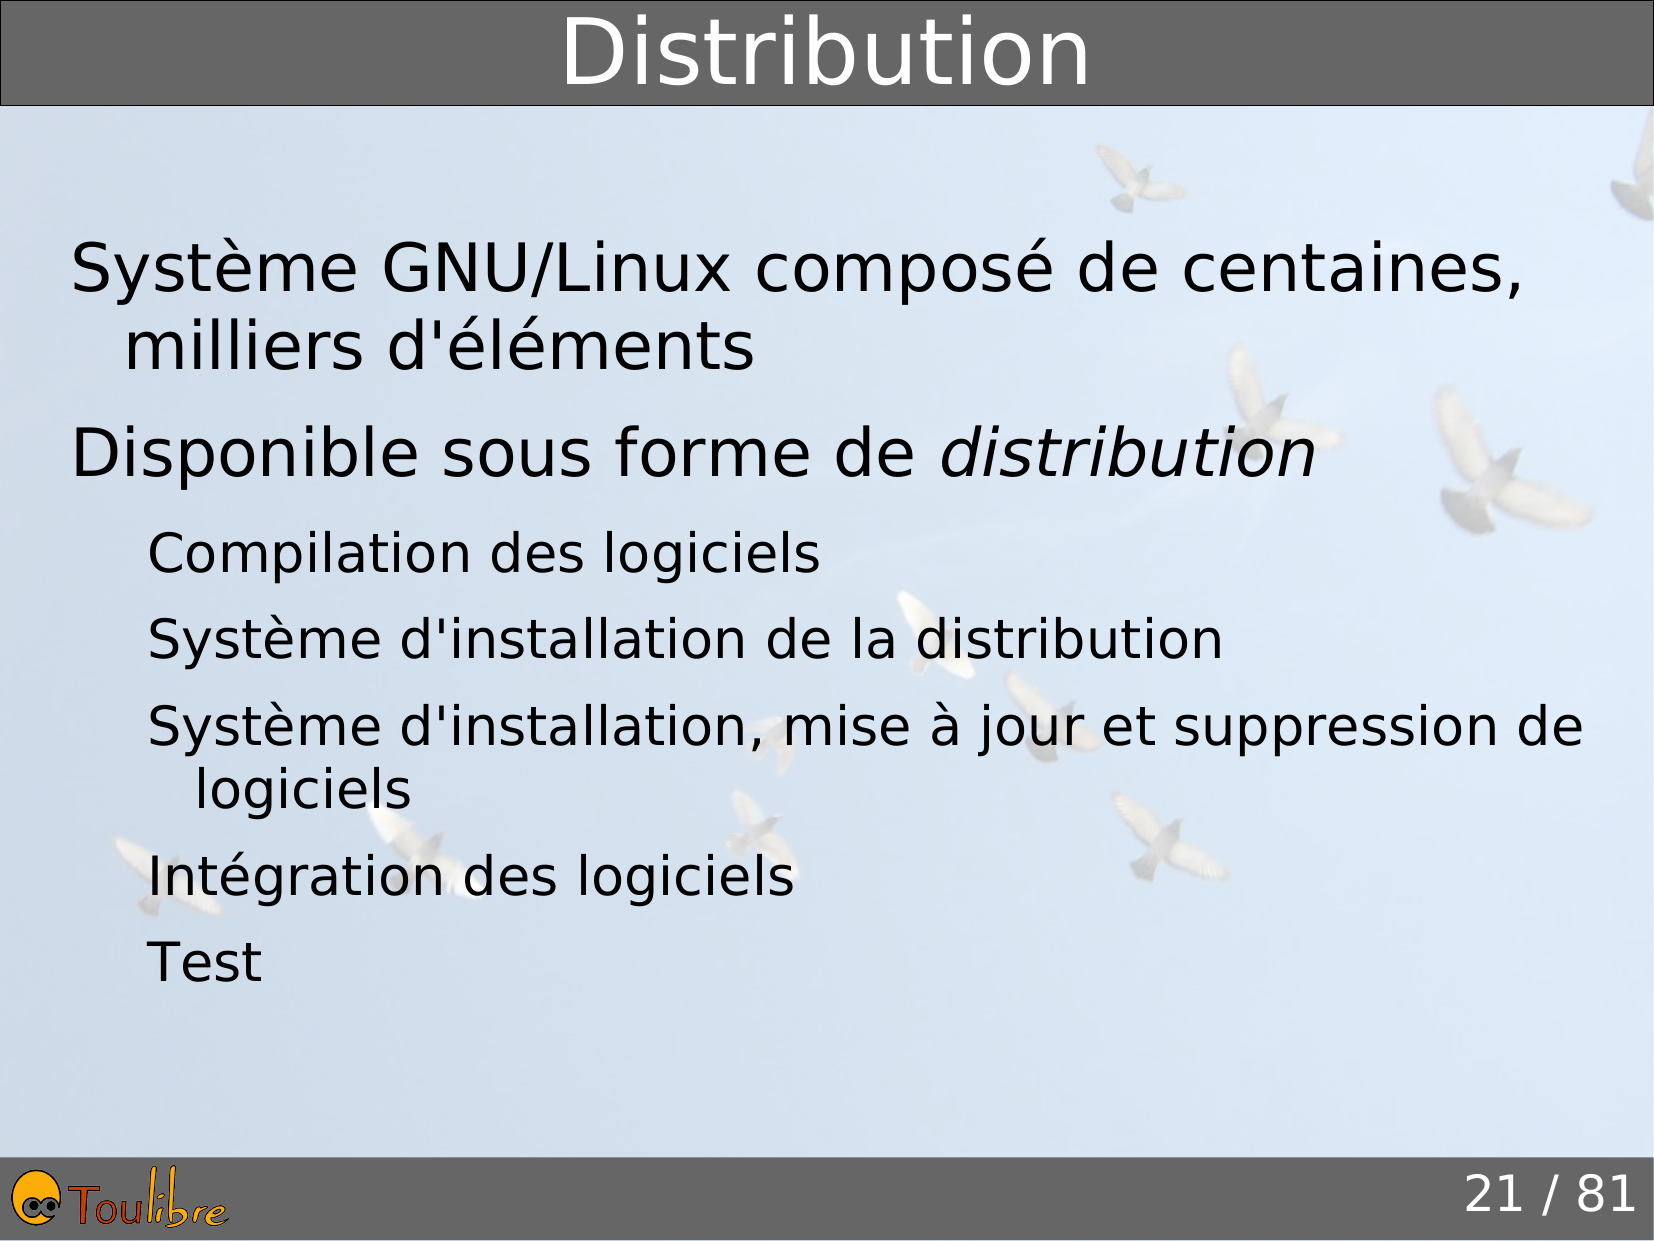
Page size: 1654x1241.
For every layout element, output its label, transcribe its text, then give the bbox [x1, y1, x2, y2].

title Distribution [0, 0, 1654, 107]
list Système GNU/Linux composé de centaines, milliers d'éléments Disponible sous forme de distribution Compilation des logiciels Système d'installation de la distribution Système d'installation, mise à jour et suppression de logiciels Intégration des logiciels Test [52, 229, 1614, 1018]
picture [11, 1165, 229, 1228]
